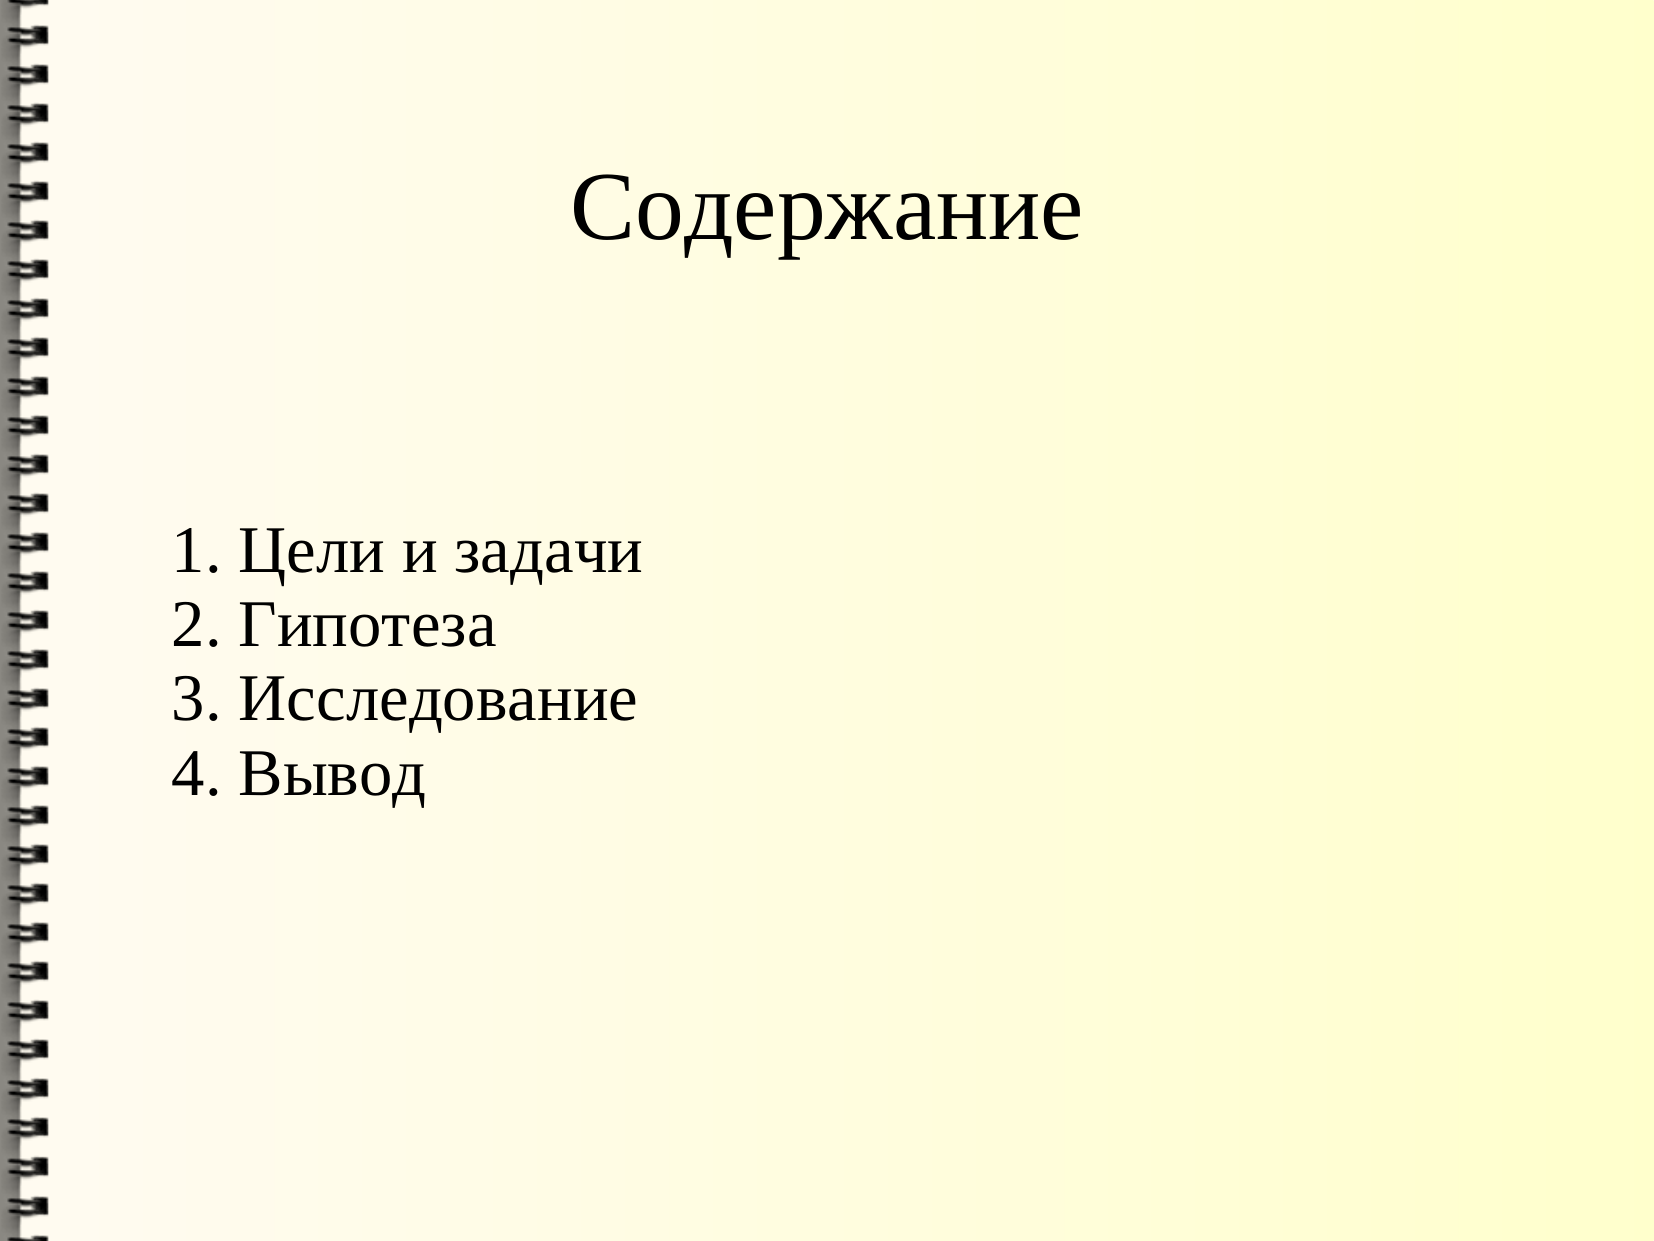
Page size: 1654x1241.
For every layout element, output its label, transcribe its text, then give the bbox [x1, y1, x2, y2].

subtitle 1. Цели и задачи 2. Гипотеза 3. Исследование 4. Вывод [121, 344, 1534, 1127]
title Содержание [121, 102, 1534, 310]
picture [0, 0, 1654, 1241]
